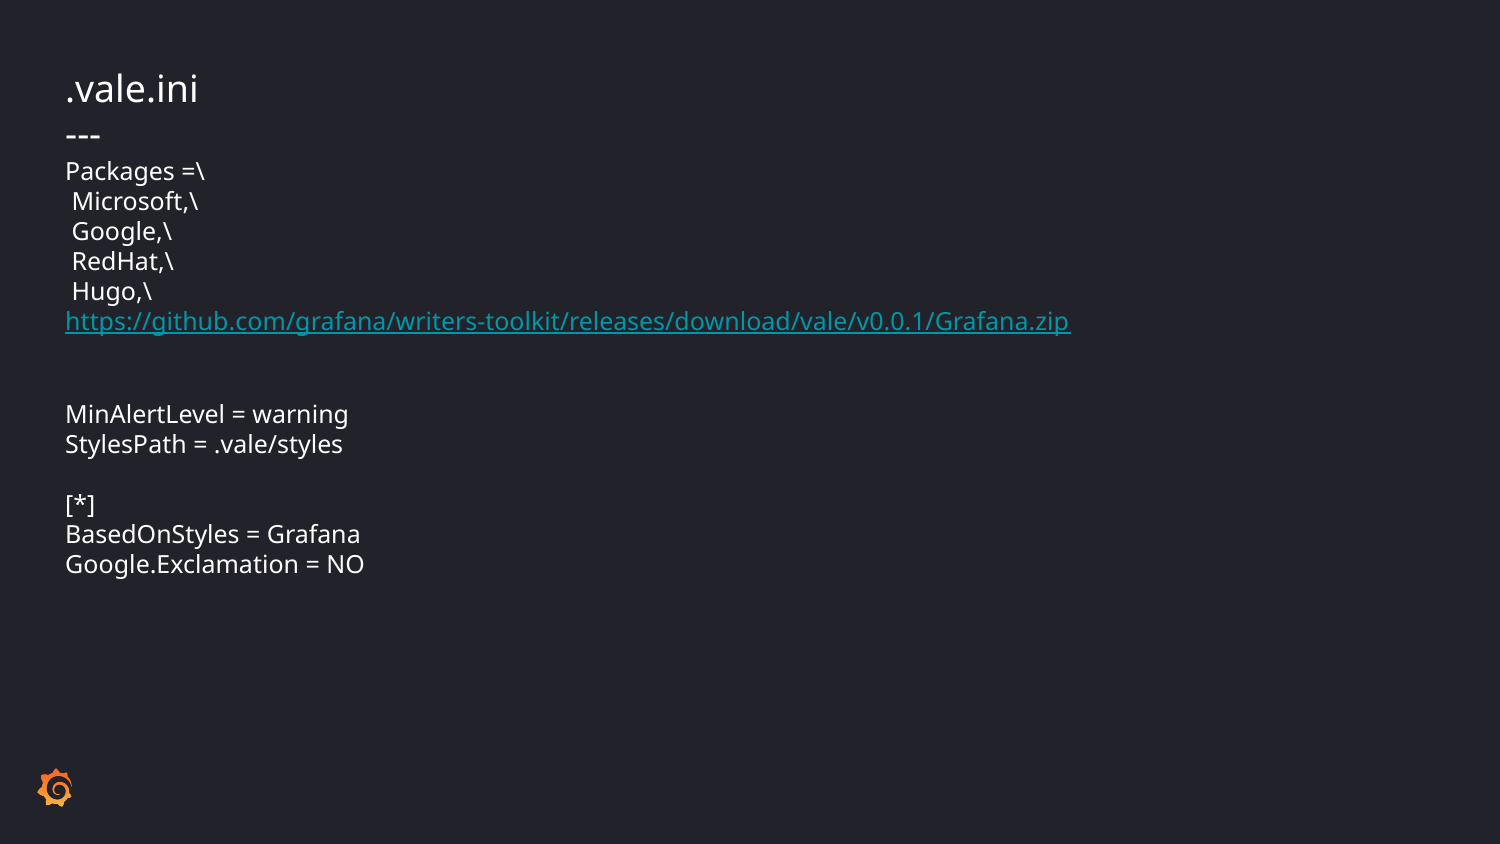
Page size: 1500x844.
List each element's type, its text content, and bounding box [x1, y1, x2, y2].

picture [37, 768, 72, 807]
text_box .vale.ini --- Packages =\ Microsoft,\ Google,\ RedHat,\ Hugo,\ https://github.com/grafana/writers-toolkit/releases/download/vale/v0.0.1/Grafana.zip MinAlertLevel = warning StylesPath = .vale/styles [*] BasedOnStyles = Grafana Google.Exclamation = NO [50, 50, 1430, 720]
